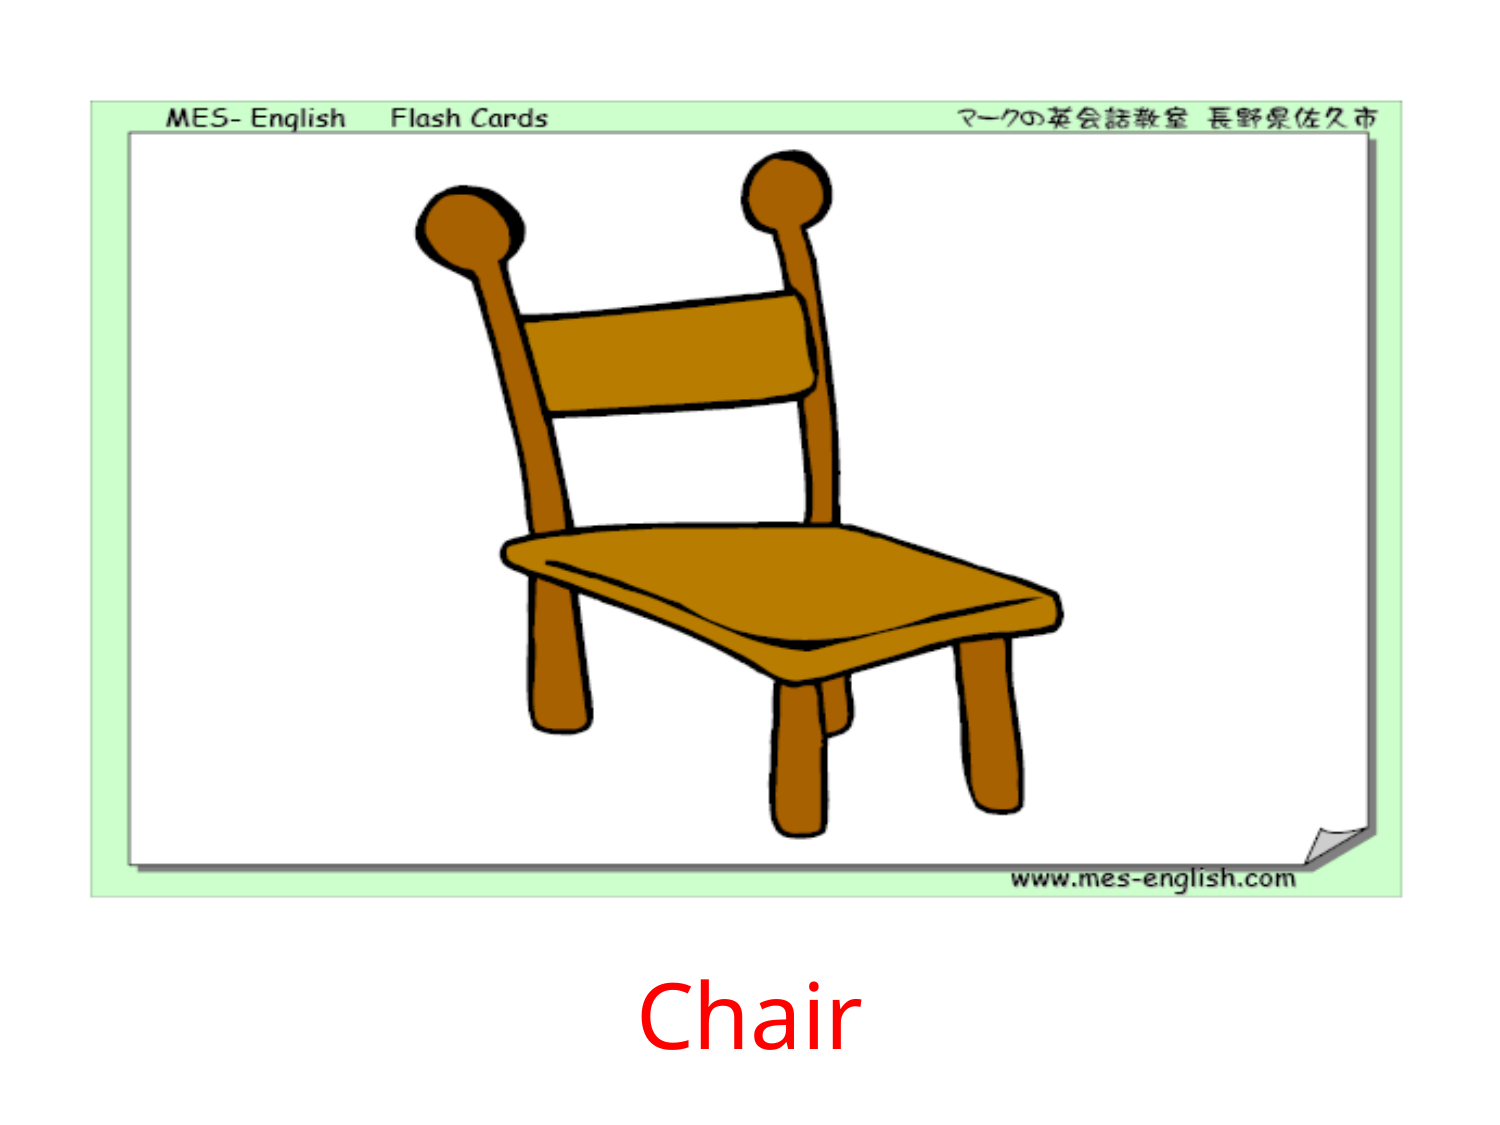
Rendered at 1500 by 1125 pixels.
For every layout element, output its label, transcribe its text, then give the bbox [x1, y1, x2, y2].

picture [67, 86, 1419, 913]
text_box Chair [99, 949, 1401, 1076]
